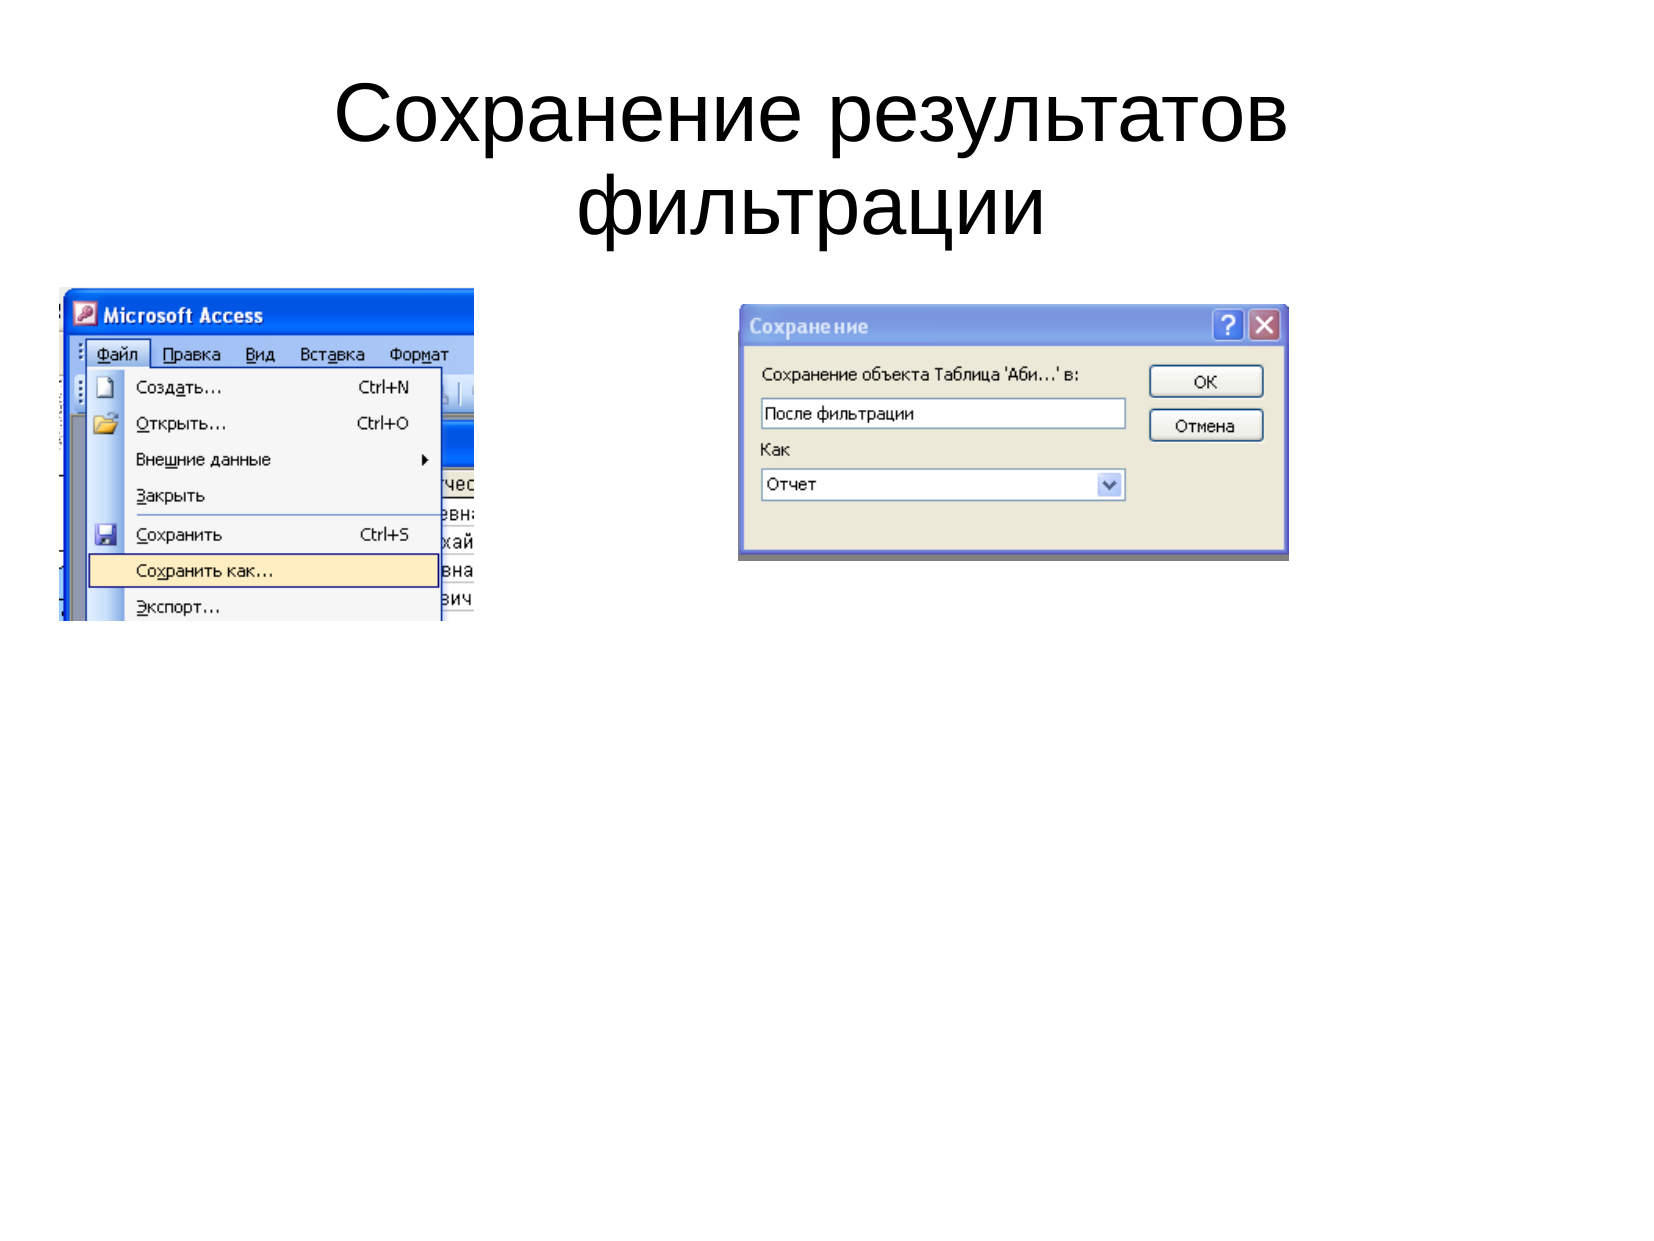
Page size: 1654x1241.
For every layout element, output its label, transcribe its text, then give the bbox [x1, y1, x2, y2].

picture [738, 304, 1289, 562]
text_box Сохранение результатов фильтрации [265, 59, 1359, 260]
picture [59, 287, 474, 621]
